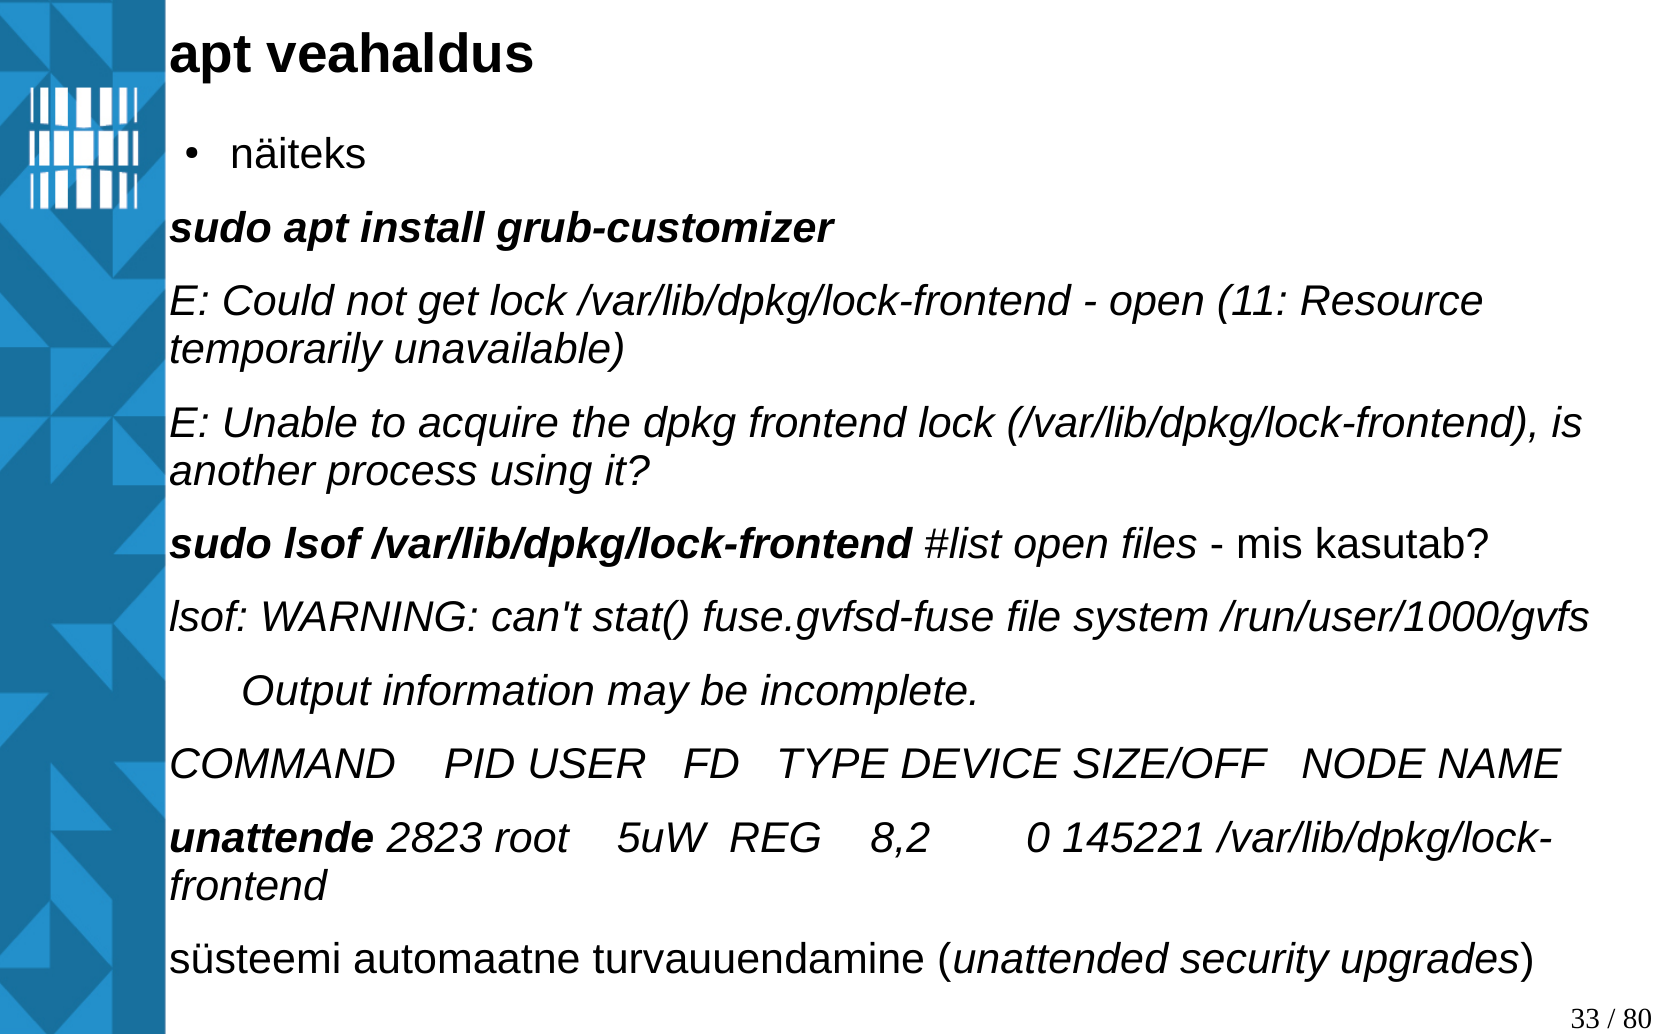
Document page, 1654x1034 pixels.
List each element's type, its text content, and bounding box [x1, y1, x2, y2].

list näiteks sudo apt install grub-customizer E: Could not get lock /var/lib/dpkg/lock-frontend - open (11: Resource temporarily unavailable) E: Unable to acquire the dpkg frontend lock (/var/lib/dpkg/lock-frontend), is another process using it? sudo lsof /var/lib/dpkg/lock-frontend #list open files - mis kasutab? lsof: WARNING: can't stat() fuse.gvfsd-fuse file system /run/user/1000/gvfs Output information may be incomplete. COMMAND PID USER FD TYPE DEVICE SIZE/OFF NODE NAME unattende 2823 root 5uW REG 8,2 0 145221 /var/lib/dpkg/lock-frontend süsteemi automaatne turvauuendamine (unattended security upgrades) [169, 129, 1630, 997]
title apt veahaldus [169, 11, 1571, 95]
